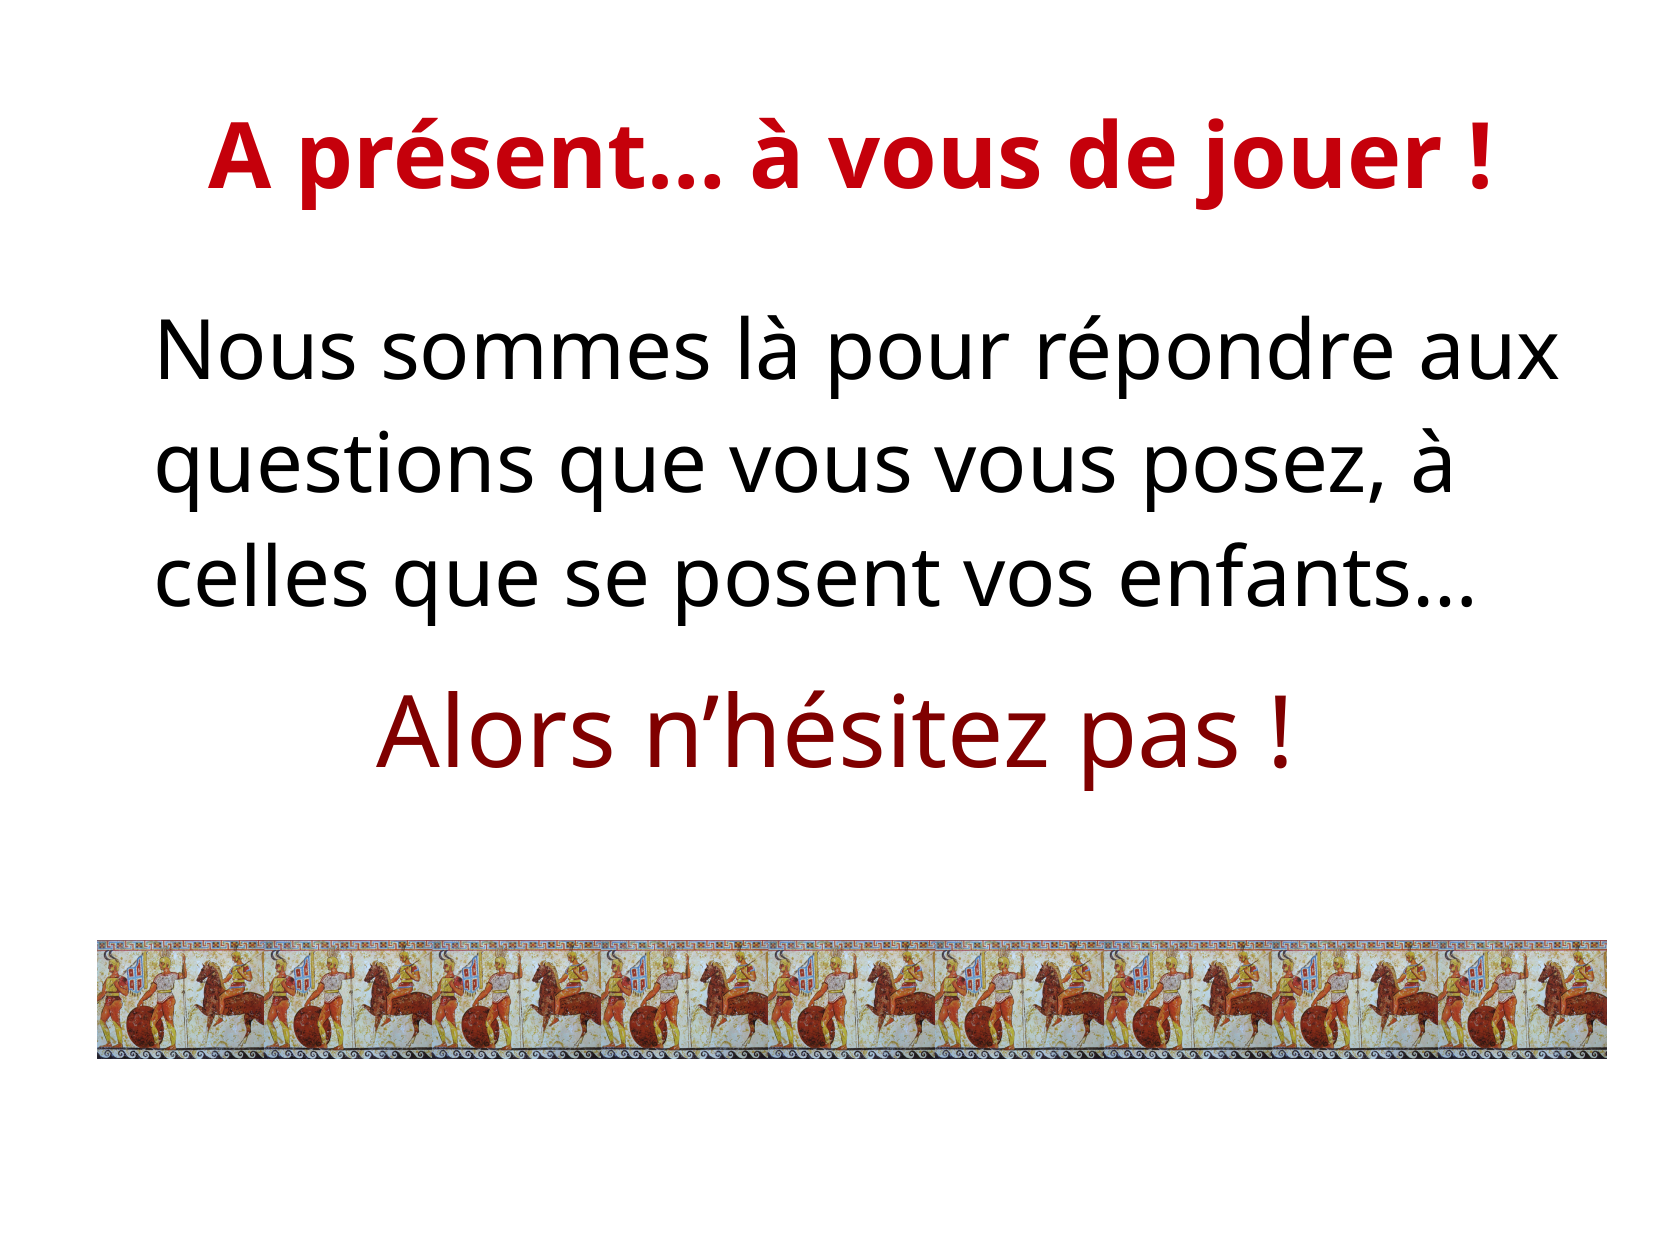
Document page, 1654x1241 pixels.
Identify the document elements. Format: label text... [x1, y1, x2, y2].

list Nous sommes là pour répondre aux questions que vous vous posez, à celles que se posent vos enfants… Alors n’hésitez pas ! [82, 290, 1571, 1073]
title A présent… à vous de jouer ! [82, 49, 1571, 257]
picture [97, 940, 1607, 1059]
